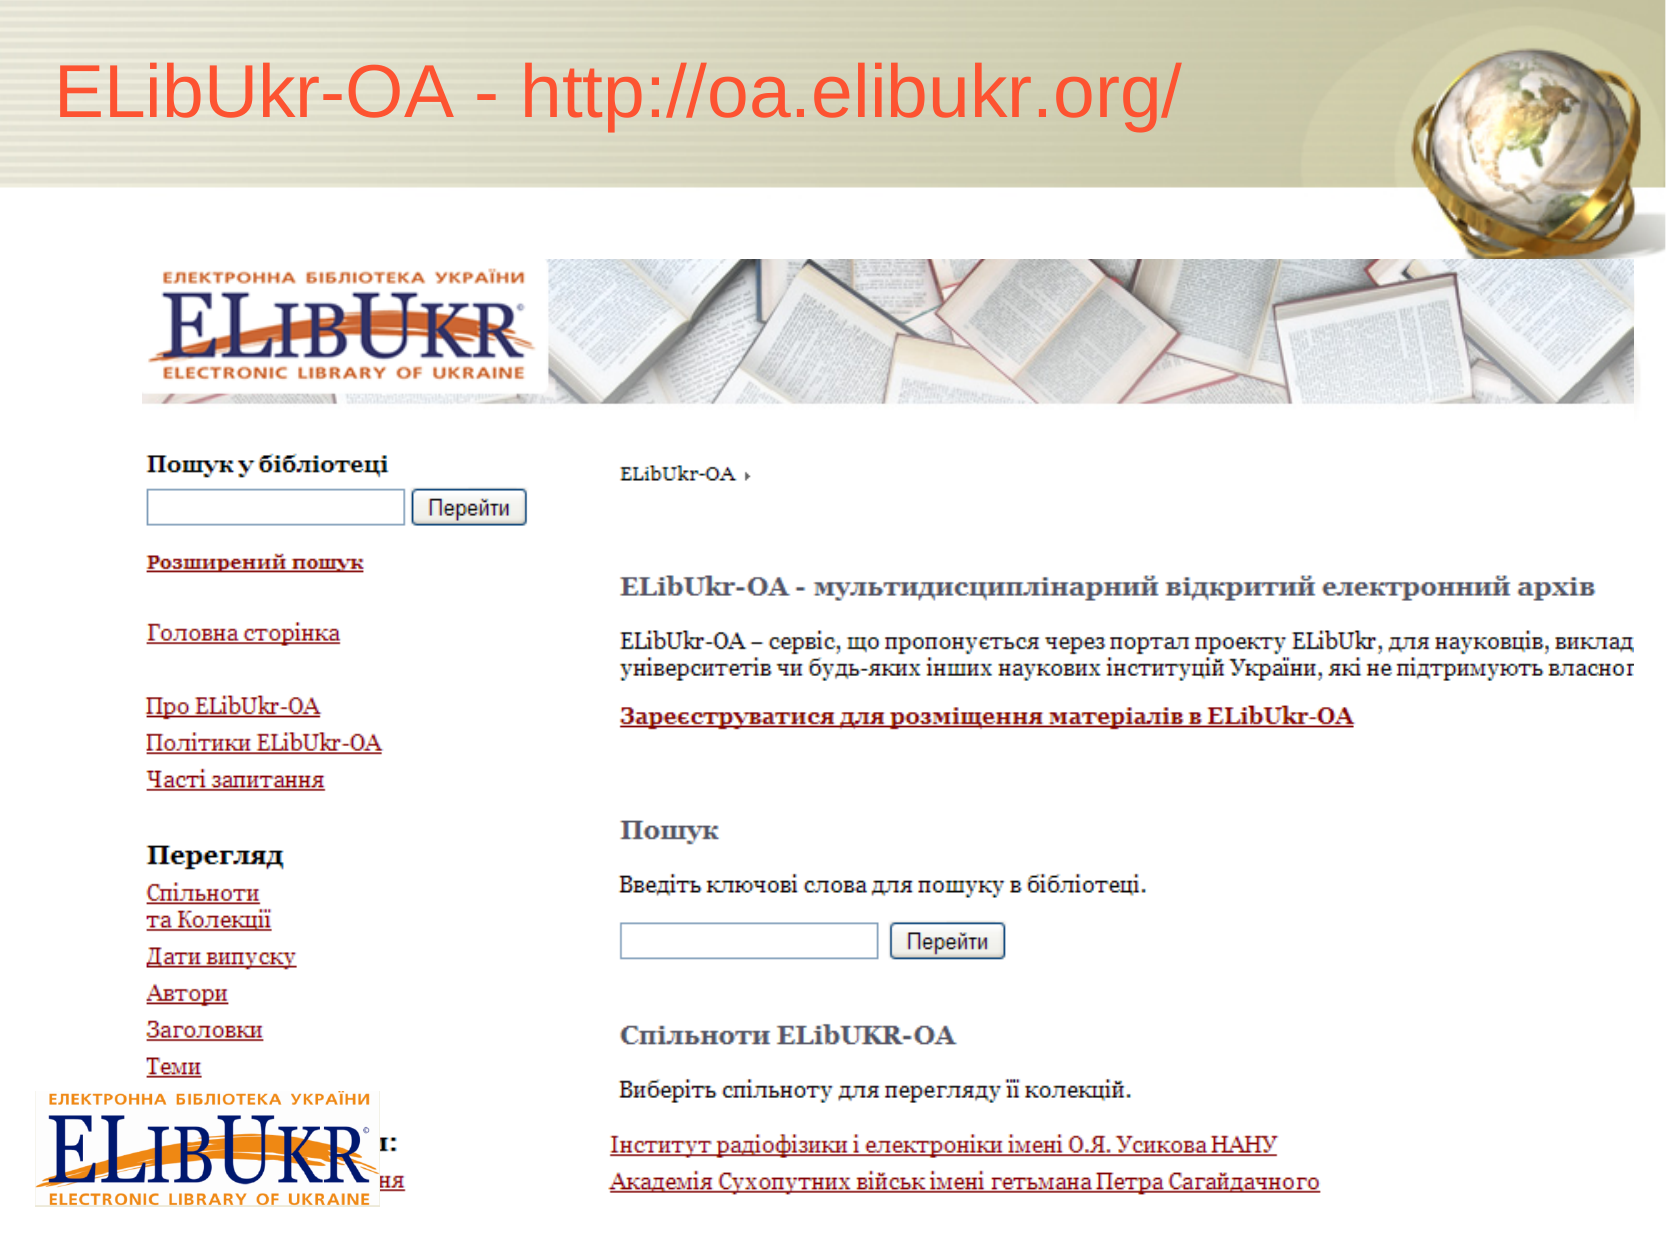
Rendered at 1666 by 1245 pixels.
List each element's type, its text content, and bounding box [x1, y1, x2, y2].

title ELibUkr-OA - http://oa.elibukr.org/ [37, 12, 1388, 163]
picture [0, 0, 1666, 1245]
